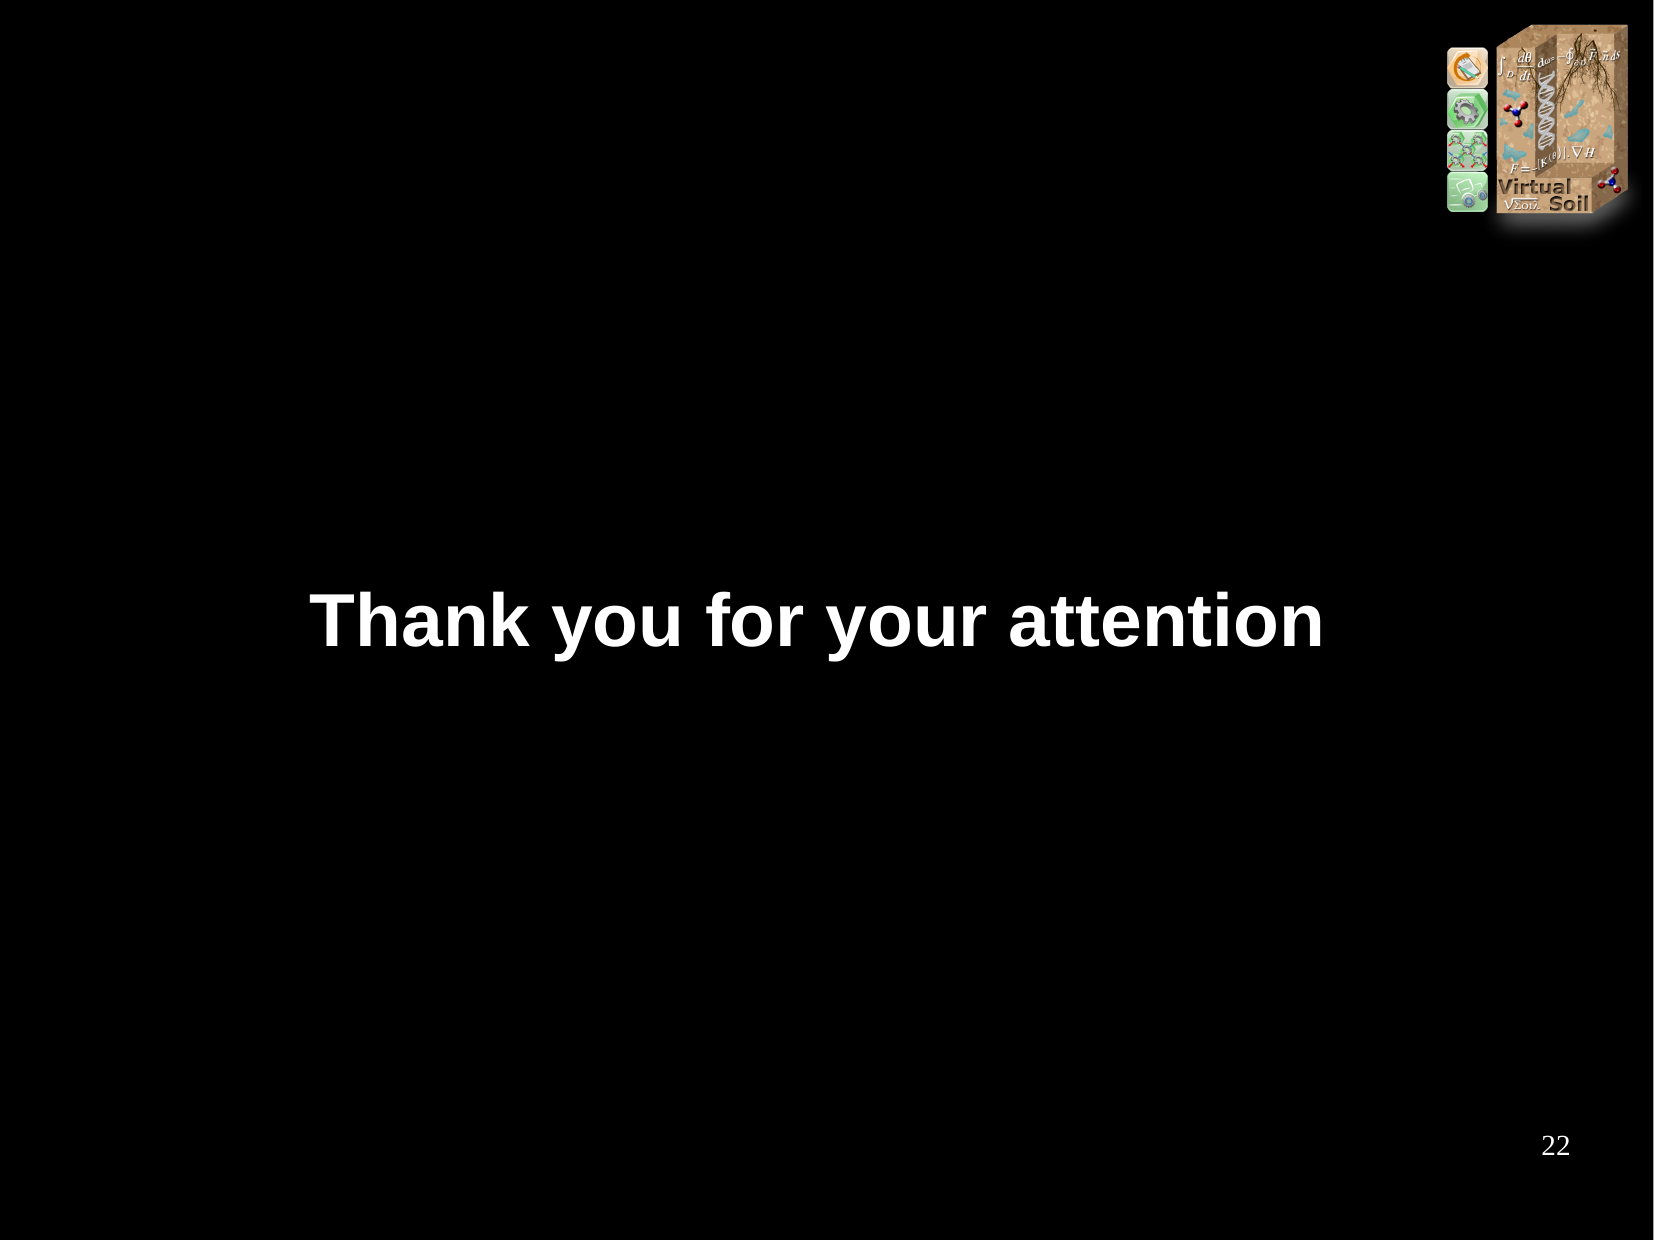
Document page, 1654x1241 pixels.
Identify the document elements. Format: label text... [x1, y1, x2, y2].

text_box Thank you for your attention [295, 570, 1359, 670]
picture [1410, 0, 1642, 260]
